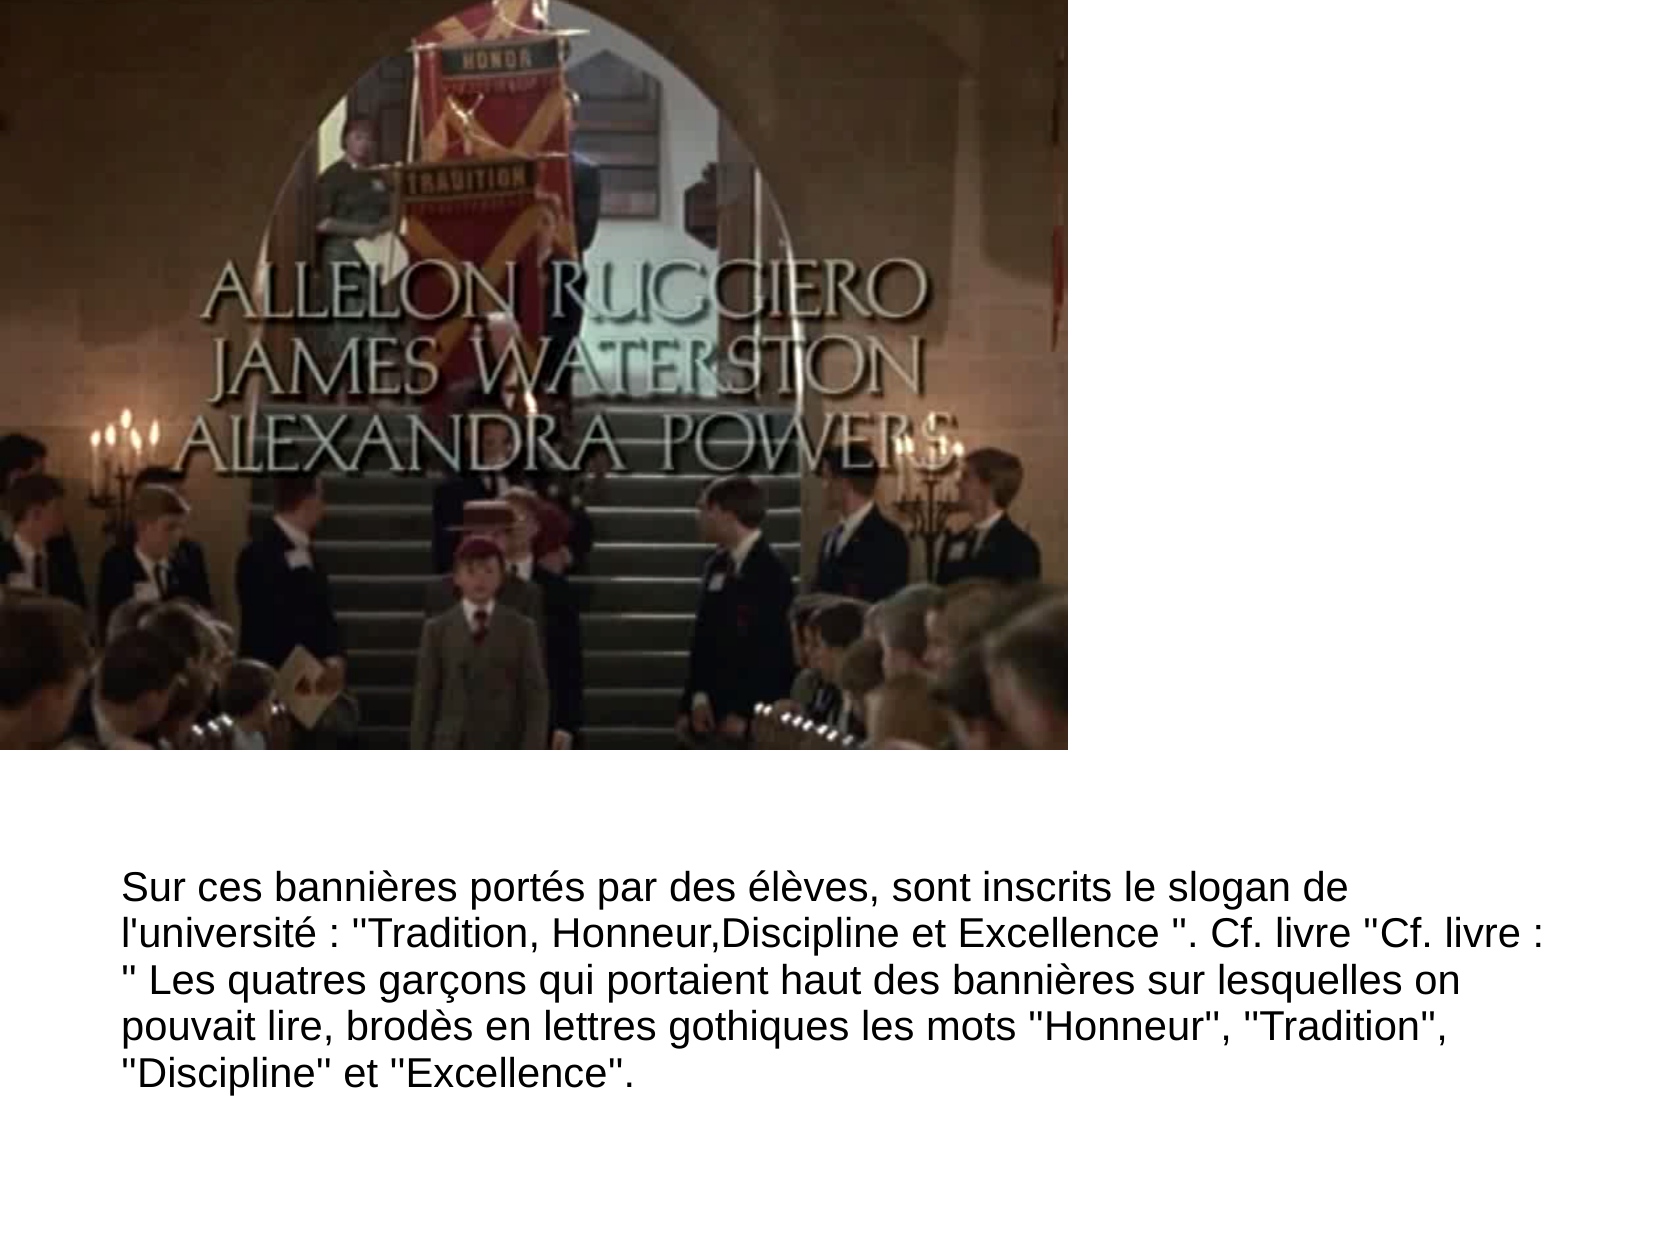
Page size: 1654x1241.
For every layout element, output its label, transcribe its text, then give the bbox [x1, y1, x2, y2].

picture [0, 0, 1068, 750]
text_box Sur ces bannières portés par des élèves, sont inscrits le slogan de l'université : ''Tradition, Honneur,Discipline et Excellence ''. Cf. livre ''Cf. livre : '' Les quatres garçons qui portaient haut des bannières sur lesquelles on pouvait lire, brodès en lettres gothiques les mots ''Honneur'', ''Tradition'', ''Discipline'' et ''Excellence''. [106, 856, 1572, 1114]
